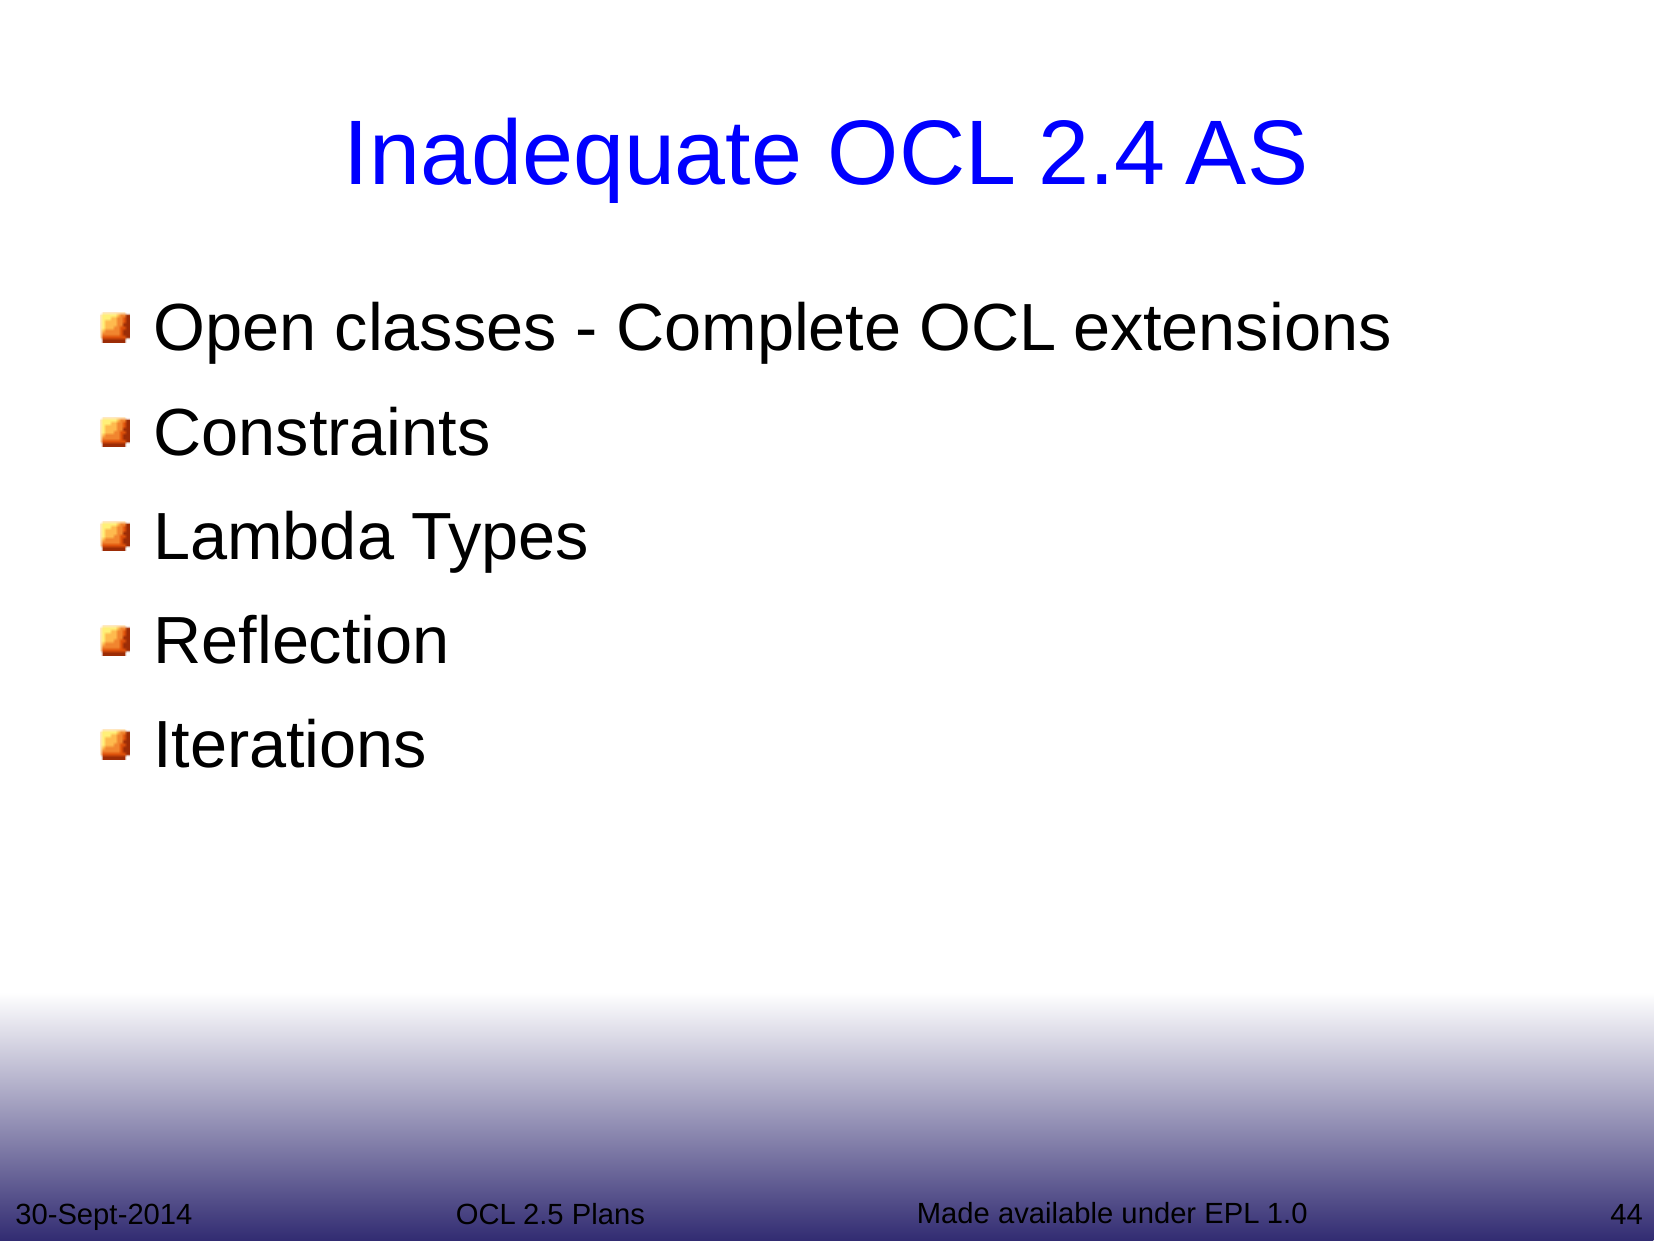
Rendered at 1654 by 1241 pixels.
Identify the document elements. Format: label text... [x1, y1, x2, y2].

title Inadequate OCL 2.4 AS [82, 49, 1571, 257]
list Open classes - Complete OCL extensions Constraints Lambda Types Reflection Iterations [82, 290, 1571, 1109]
